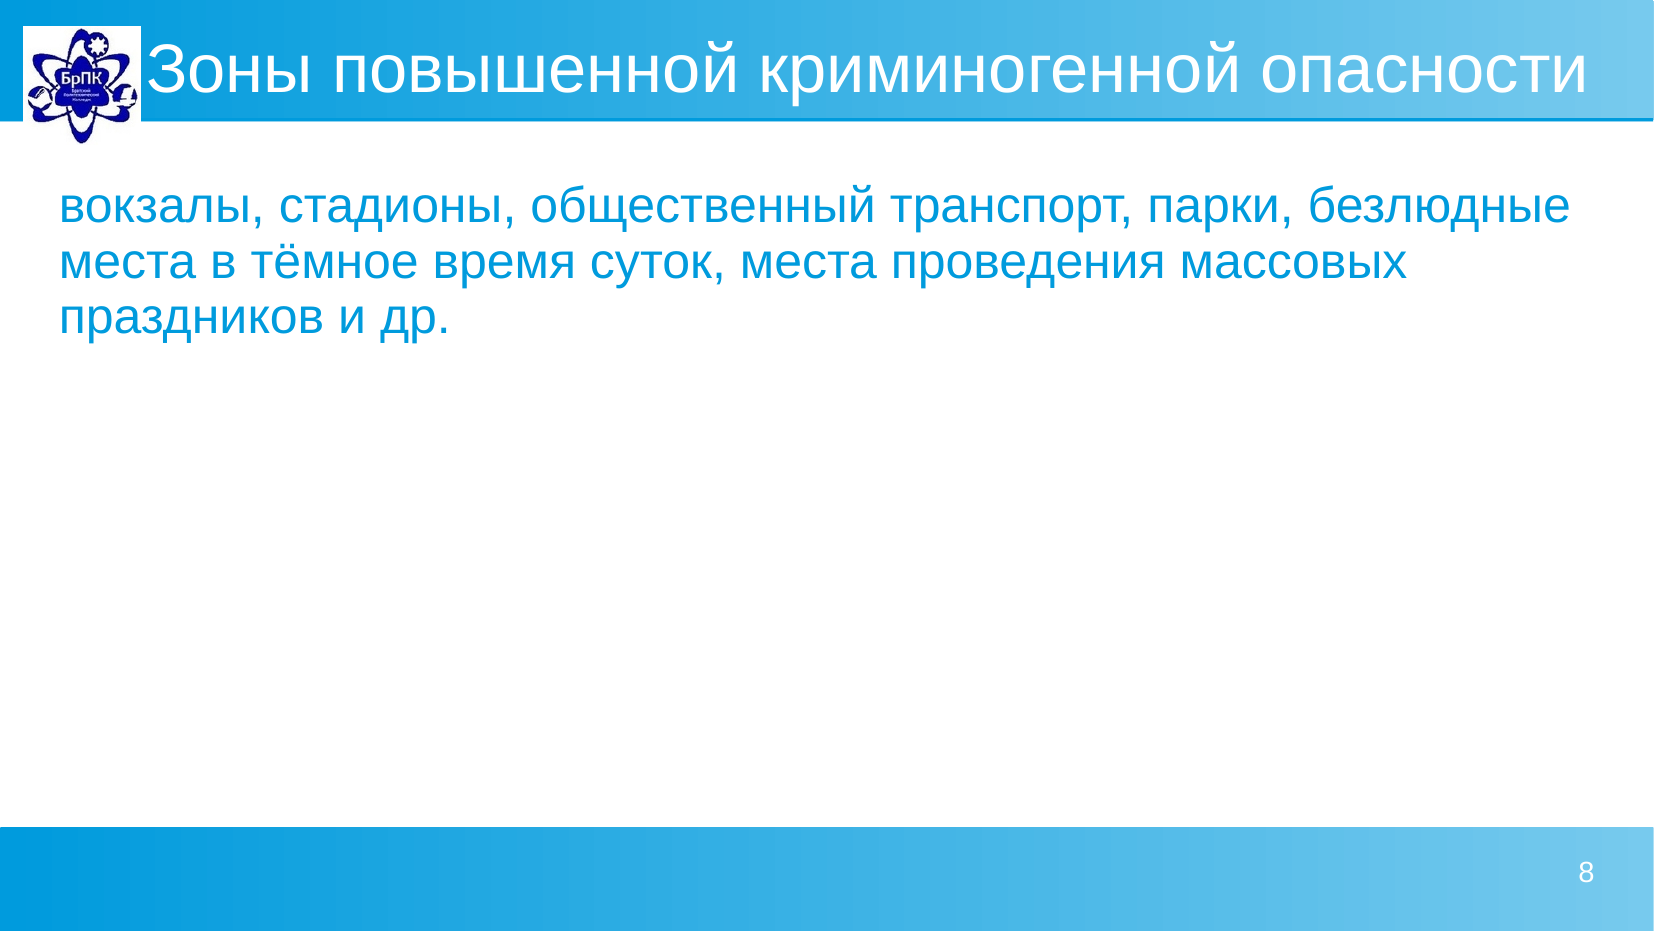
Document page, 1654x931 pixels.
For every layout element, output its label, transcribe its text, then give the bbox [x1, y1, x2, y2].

title Зоны повышенной криминогенной опасности [141, 30, 1636, 108]
list вокзалы, стадионы, общественный транспорт, парки, безлюдные места в тёмное время суток, места проведения массовых праздников и др. [59, 177, 1595, 768]
picture [23, 27, 141, 145]
